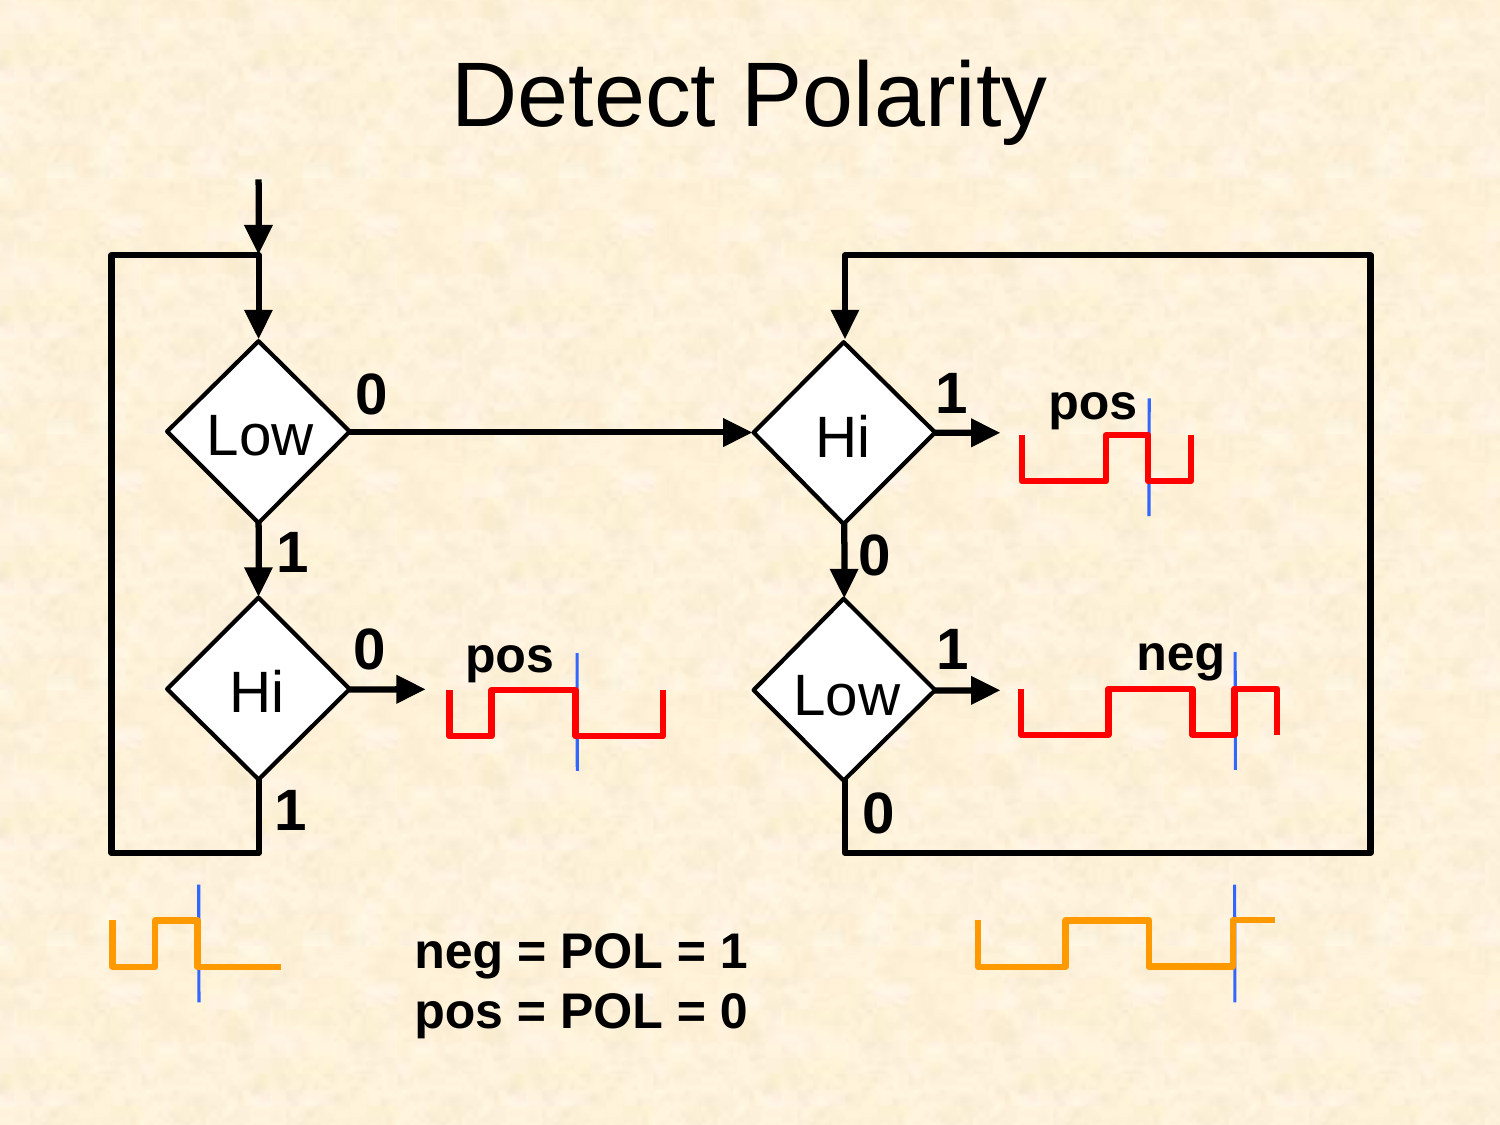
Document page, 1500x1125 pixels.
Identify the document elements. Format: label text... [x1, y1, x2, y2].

text_box pos [1048, 369, 1138, 430]
text_box [396, 674, 426, 704]
text_box 1 [935, 611, 969, 682]
text_box 0 [858, 517, 892, 588]
text_box 0 [353, 611, 386, 682]
text_box neg [1136, 620, 1226, 681]
text_box neg [1203, 648, 1214, 665]
text_box [753, 568, 936, 781]
title Detect Polarity [0, 0, 1500, 190]
text_box neg = POL = 1 pos = POL = 0 [414, 918, 749, 1039]
text_box [167, 341, 350, 523]
text_box 1 [935, 355, 969, 426]
text_box 1 [274, 771, 308, 842]
picture [0, 190, 1500, 1125]
text_box 0 [862, 775, 895, 846]
text_box 1 [276, 514, 310, 585]
text_box Low [793, 657, 901, 728]
text_box [723, 342, 936, 523]
text_box Hi [229, 654, 285, 725]
text_box Low [206, 396, 314, 467]
text_box [167, 567, 350, 780]
text_box Hi [815, 399, 871, 470]
text_box [243, 224, 273, 252]
text_box [243, 309, 273, 339]
text_box [971, 675, 1000, 705]
text_box pos [465, 622, 554, 683]
text_box 0 [355, 356, 388, 427]
text_box [971, 418, 1000, 448]
text_box [830, 309, 860, 339]
